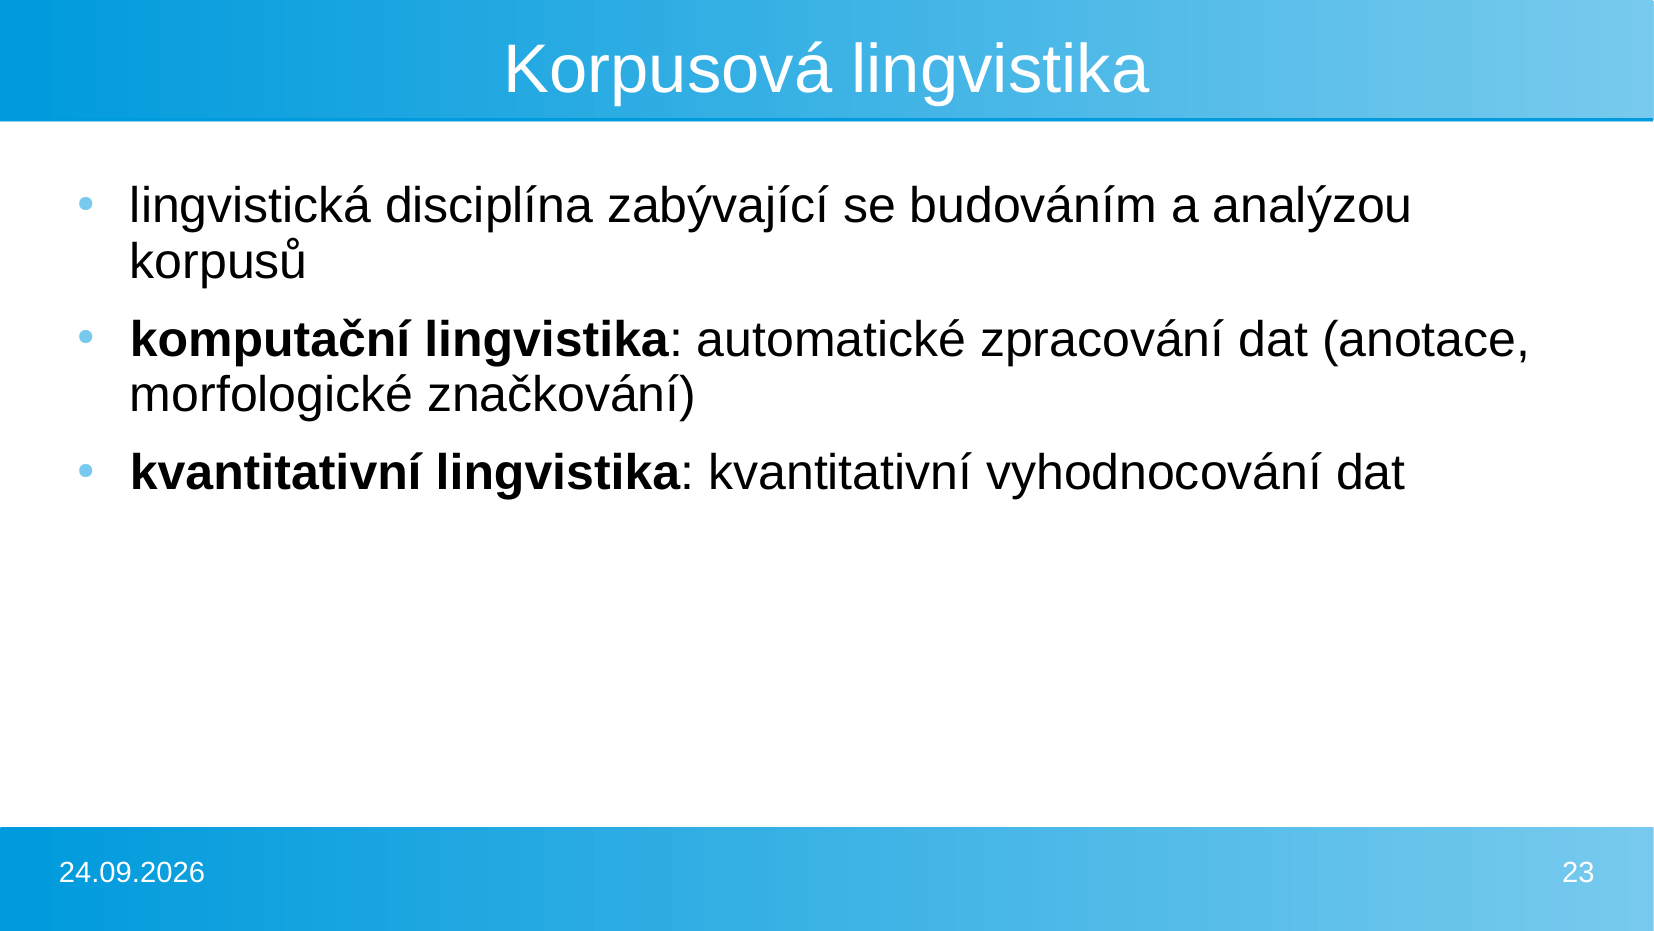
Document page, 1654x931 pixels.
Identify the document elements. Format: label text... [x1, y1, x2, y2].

title Korpusová lingvistika [59, 29, 1595, 108]
list lingvistická disciplína zabývající se budováním a analýzou korpusů komputační lingvistika: automatické zpracování dat (anotace, morfologické značkování) kvantitativní lingvistika: kvantitativní vyhodnocování dat [59, 177, 1595, 768]
